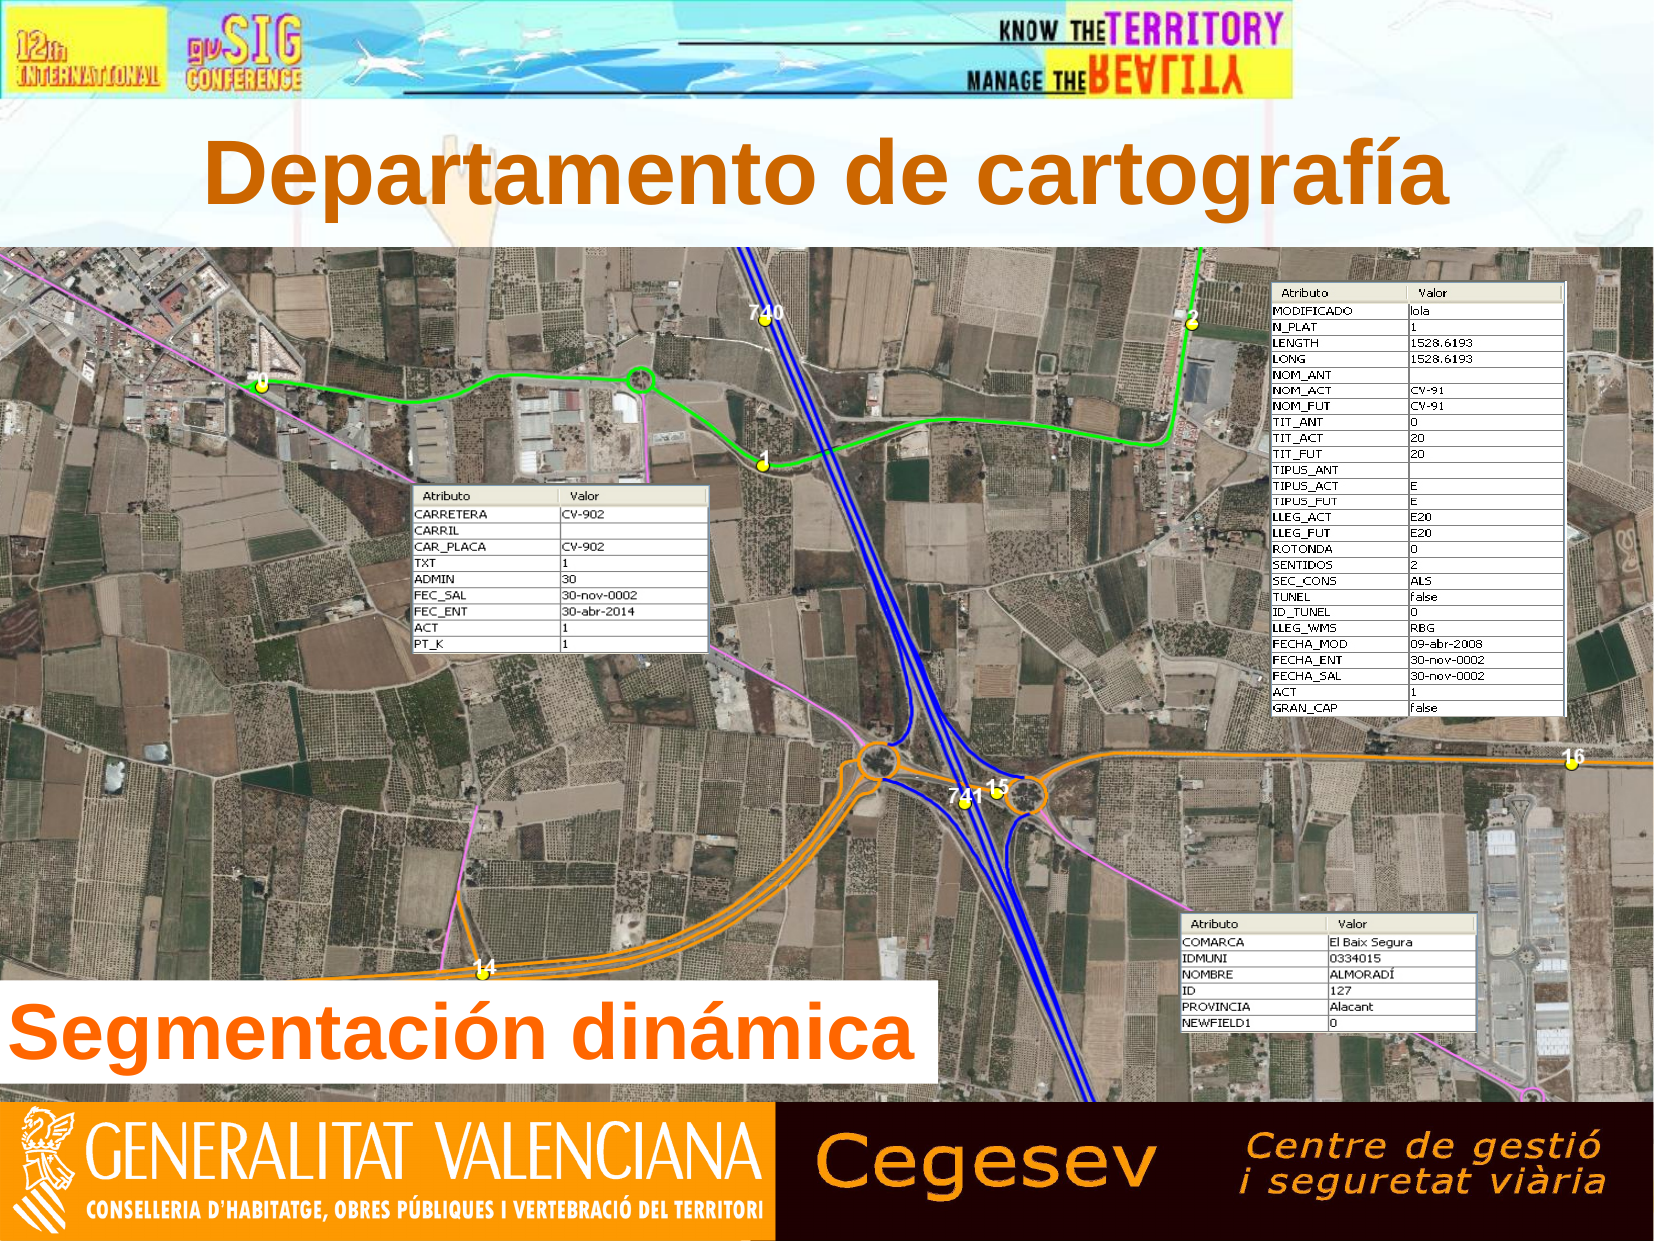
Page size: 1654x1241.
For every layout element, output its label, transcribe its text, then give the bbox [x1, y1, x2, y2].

text_box Segmentación dinámica [0, 980, 939, 1084]
title Departamento de cartografía [82, 94, 1571, 241]
picture [0, 0, 1654, 1241]
